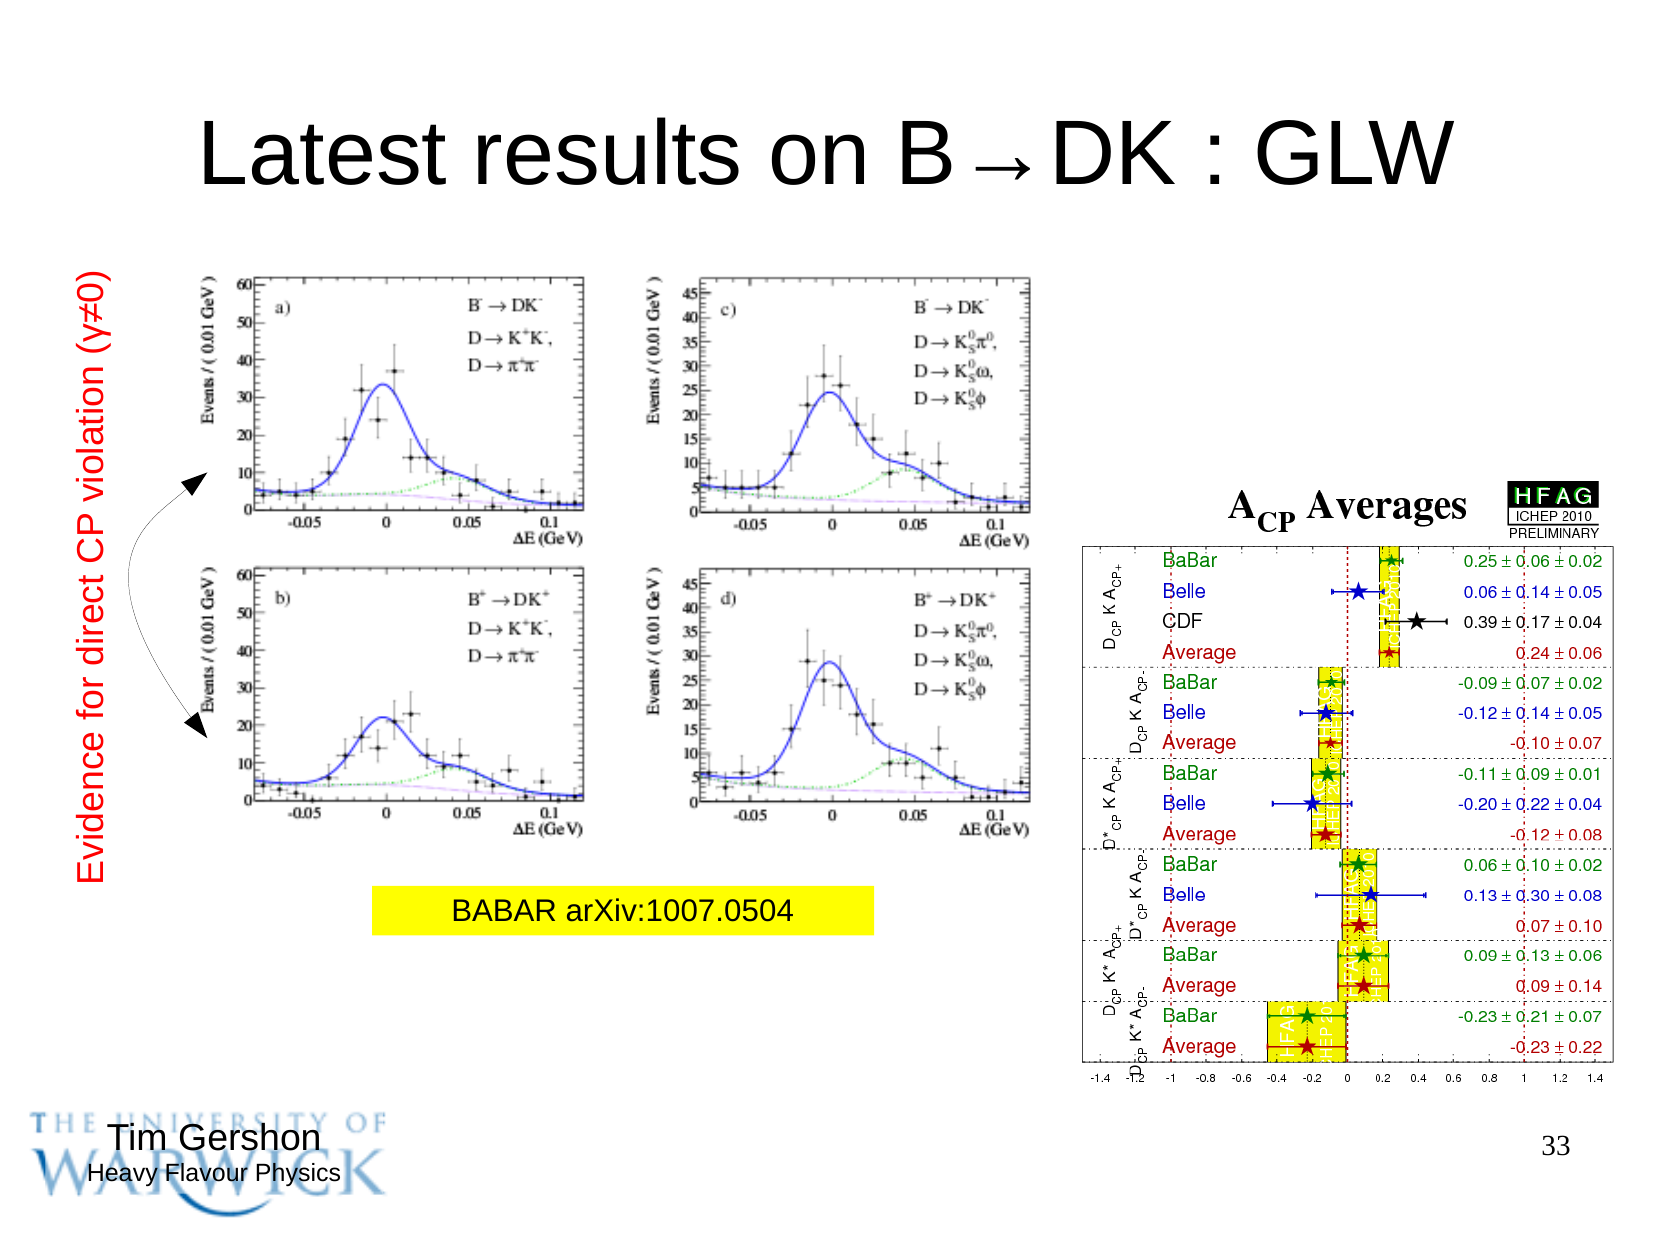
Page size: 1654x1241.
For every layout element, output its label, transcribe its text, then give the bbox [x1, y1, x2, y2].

text_box BABAR arXiv:1007.0504 [372, 885, 875, 936]
title Latest results on B→DK : GLW [82, 49, 1571, 257]
picture [172, 259, 610, 844]
text_box Tim Gershon Heavy Flavour Physics [45, 1108, 383, 1194]
picture [623, 263, 1051, 850]
text_box Evidence for direct CP violation (γ≠0) [61, 178, 119, 977]
picture [19, 1106, 406, 1232]
picture [1068, 434, 1626, 1131]
